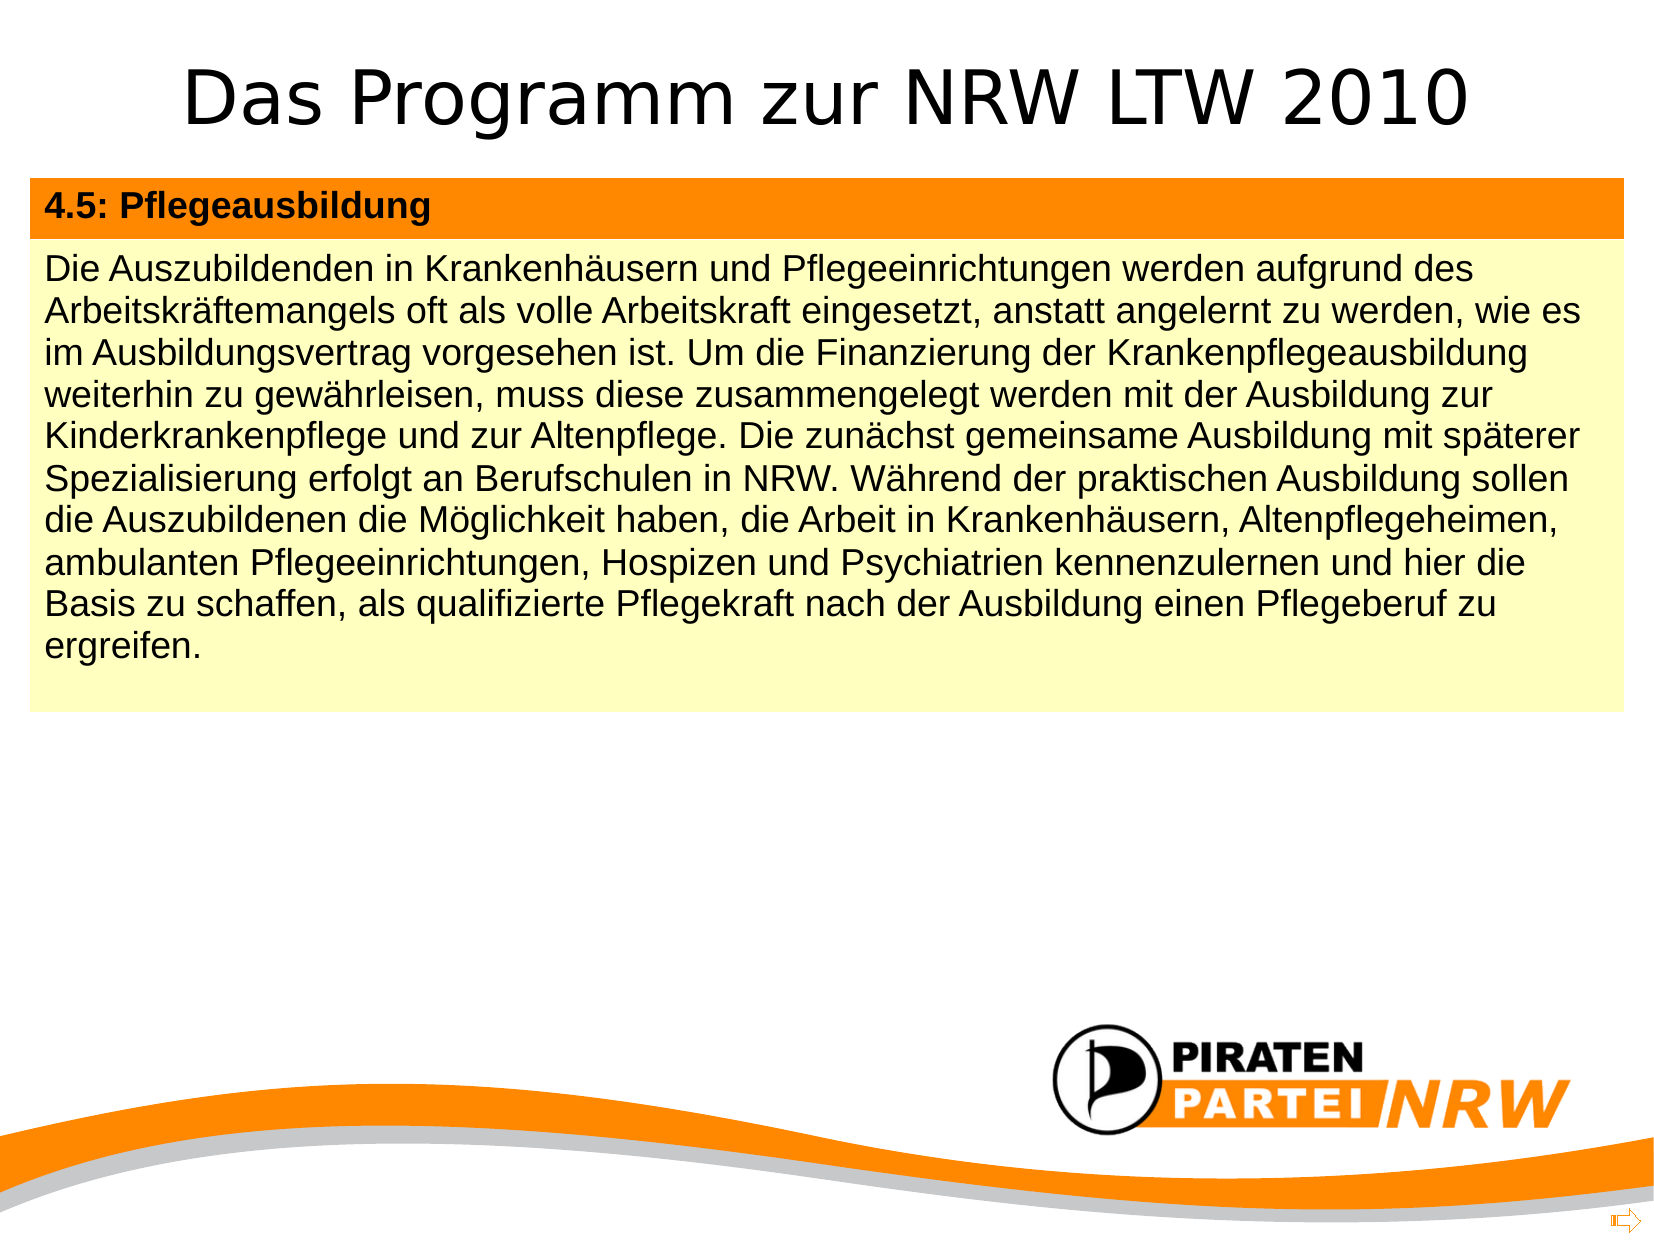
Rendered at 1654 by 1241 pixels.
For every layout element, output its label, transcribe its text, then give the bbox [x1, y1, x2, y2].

picture [1045, 1021, 1579, 1140]
table_header 4.5: Pflegeausbildung [30, 178, 1624, 239]
table_cell Die Auszubildenden in Krankenhäusern und Pflegeeinrichtungen werden aufgrund des Arbeitskräftemangels oft als volle Arbeitskraft eingesetzt, anstatt angelernt zu werden, wie es im Ausbildungsvertrag vorgesehen ist. Um die Finanzierung der Krankenpflegeausbildung weiterhin zu gewährleisen, muss diese zusammengelegt werden mit der Ausbildung zur Kinderkrankenpflege und zur Altenpflege. Die zunächst gemeinsame Ausbildung mit späterer Spezialisierung erfolgt an Berufschulen in NRW. Während der praktischen Ausbildung sollen die Auszubildenen die Möglichkeit haben, die Arbeit in Krankenhäusern, Altenpflegeheimen, ambulanten Pflegeeinrichtungen, Hospizen und Psychiatrien kennenzulernen und hier die Basis zu schaffen, als qualifizierte Pflegekraft nach der Ausbildung einen Pflegeberuf zu ergreifen. [30, 240, 1624, 712]
title Das Programm zur NRW LTW 2010 [82, 54, 1571, 143]
